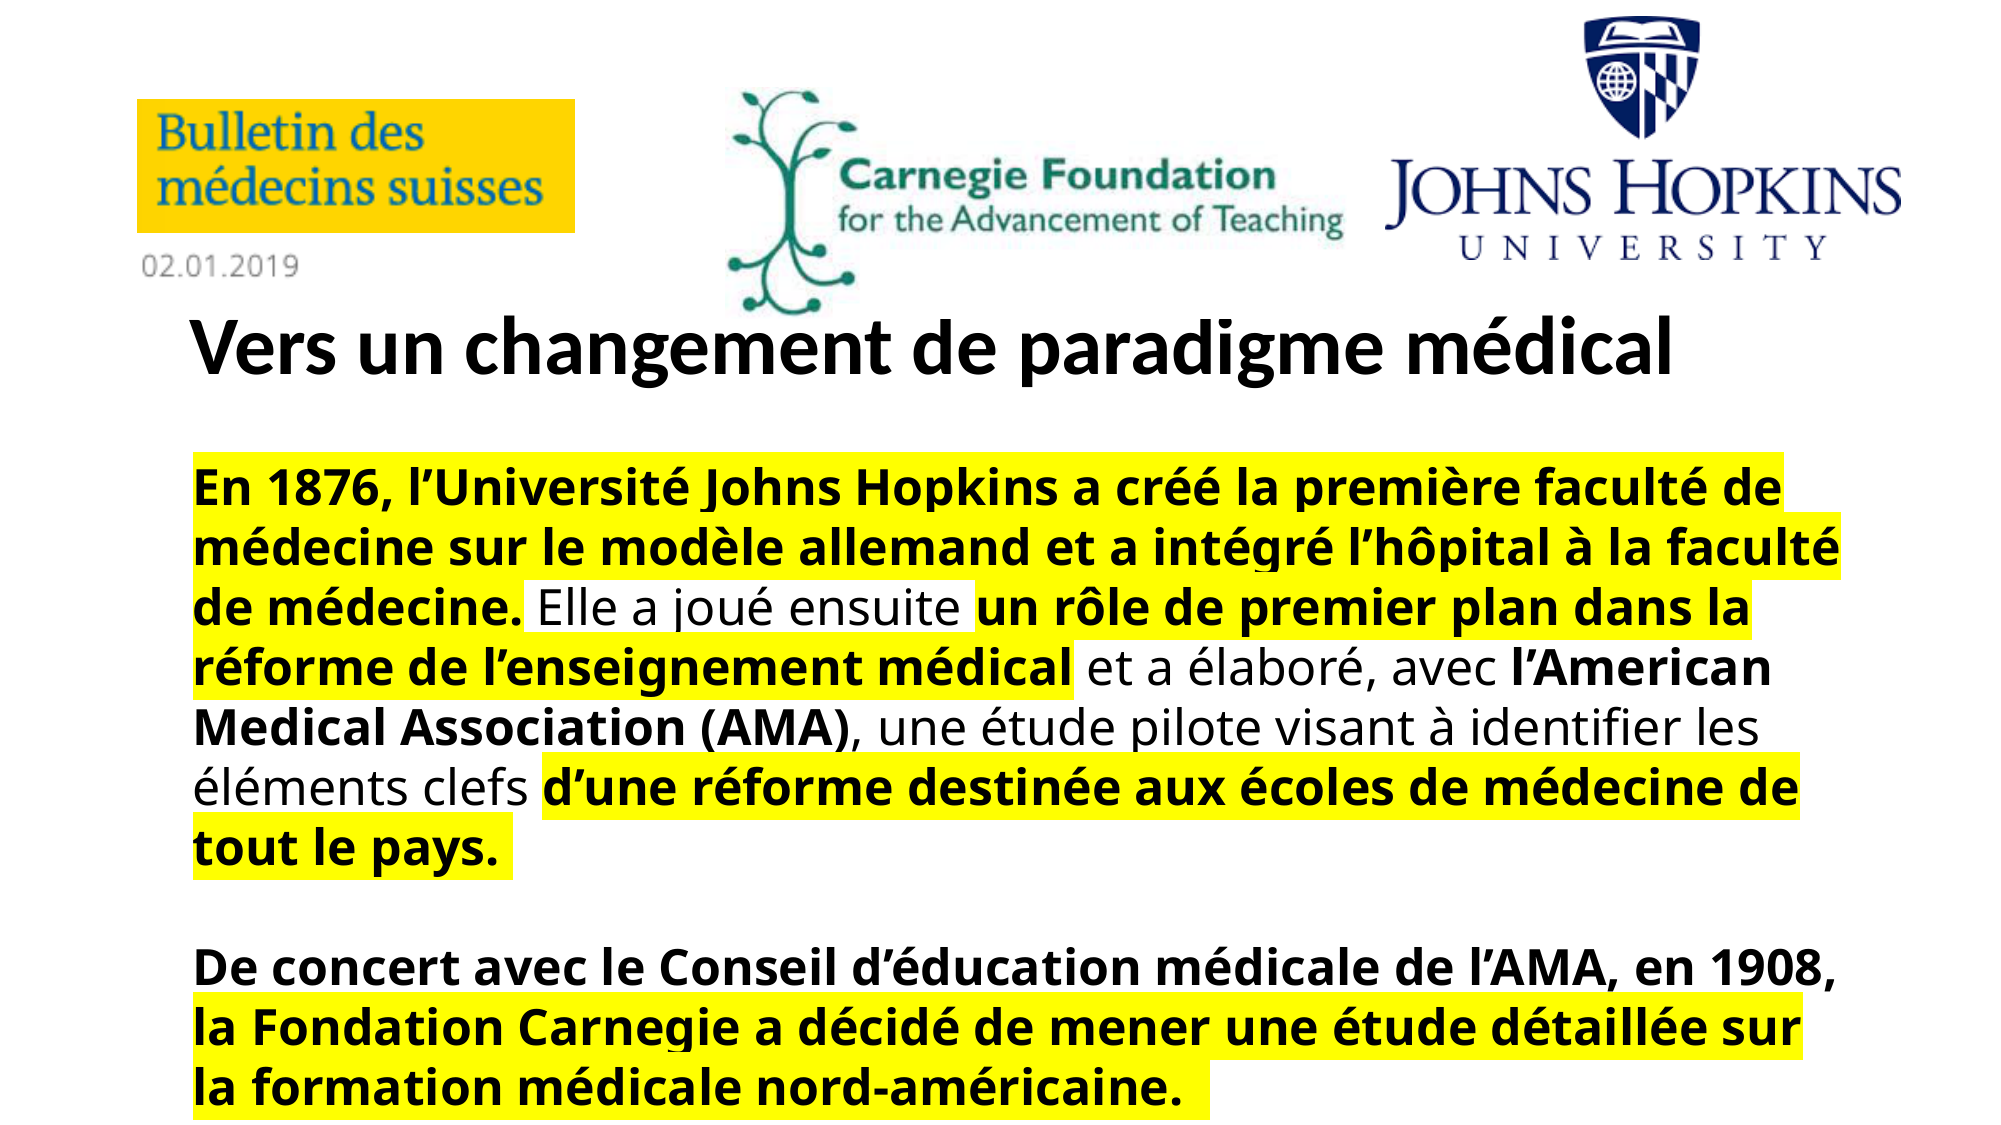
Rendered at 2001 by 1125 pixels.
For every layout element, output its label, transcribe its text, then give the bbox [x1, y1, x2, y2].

picture [725, 87, 1347, 319]
title Vers un changement de paradigme médical [174, 289, 1758, 507]
picture [137, 99, 575, 233]
picture [1385, 16, 1901, 260]
picture [137, 245, 315, 290]
text_box En 1876, l’Université Johns Hopkins a créé la première faculté de médecine sur le modèle allemand et a intégré l’hôpital à la faculté de médecine. Elle a joué ­ensuite un rôle de premier plan dans la réforme de l’enseignement médical et a élaboré, avec l’American ­Medical Association (AMA), une étude pilote visant à identifier les éléments clefs d’une réforme destinée aux écoles de médecine de tout le pays. De concert avec le Conseil d’éducation médicale de l’AMA, en 1908, la Fondation Carnegie a décidé de mener une étude détaillée sur la formation médicale nord-américaine. [177, 448, 1861, 1070]
